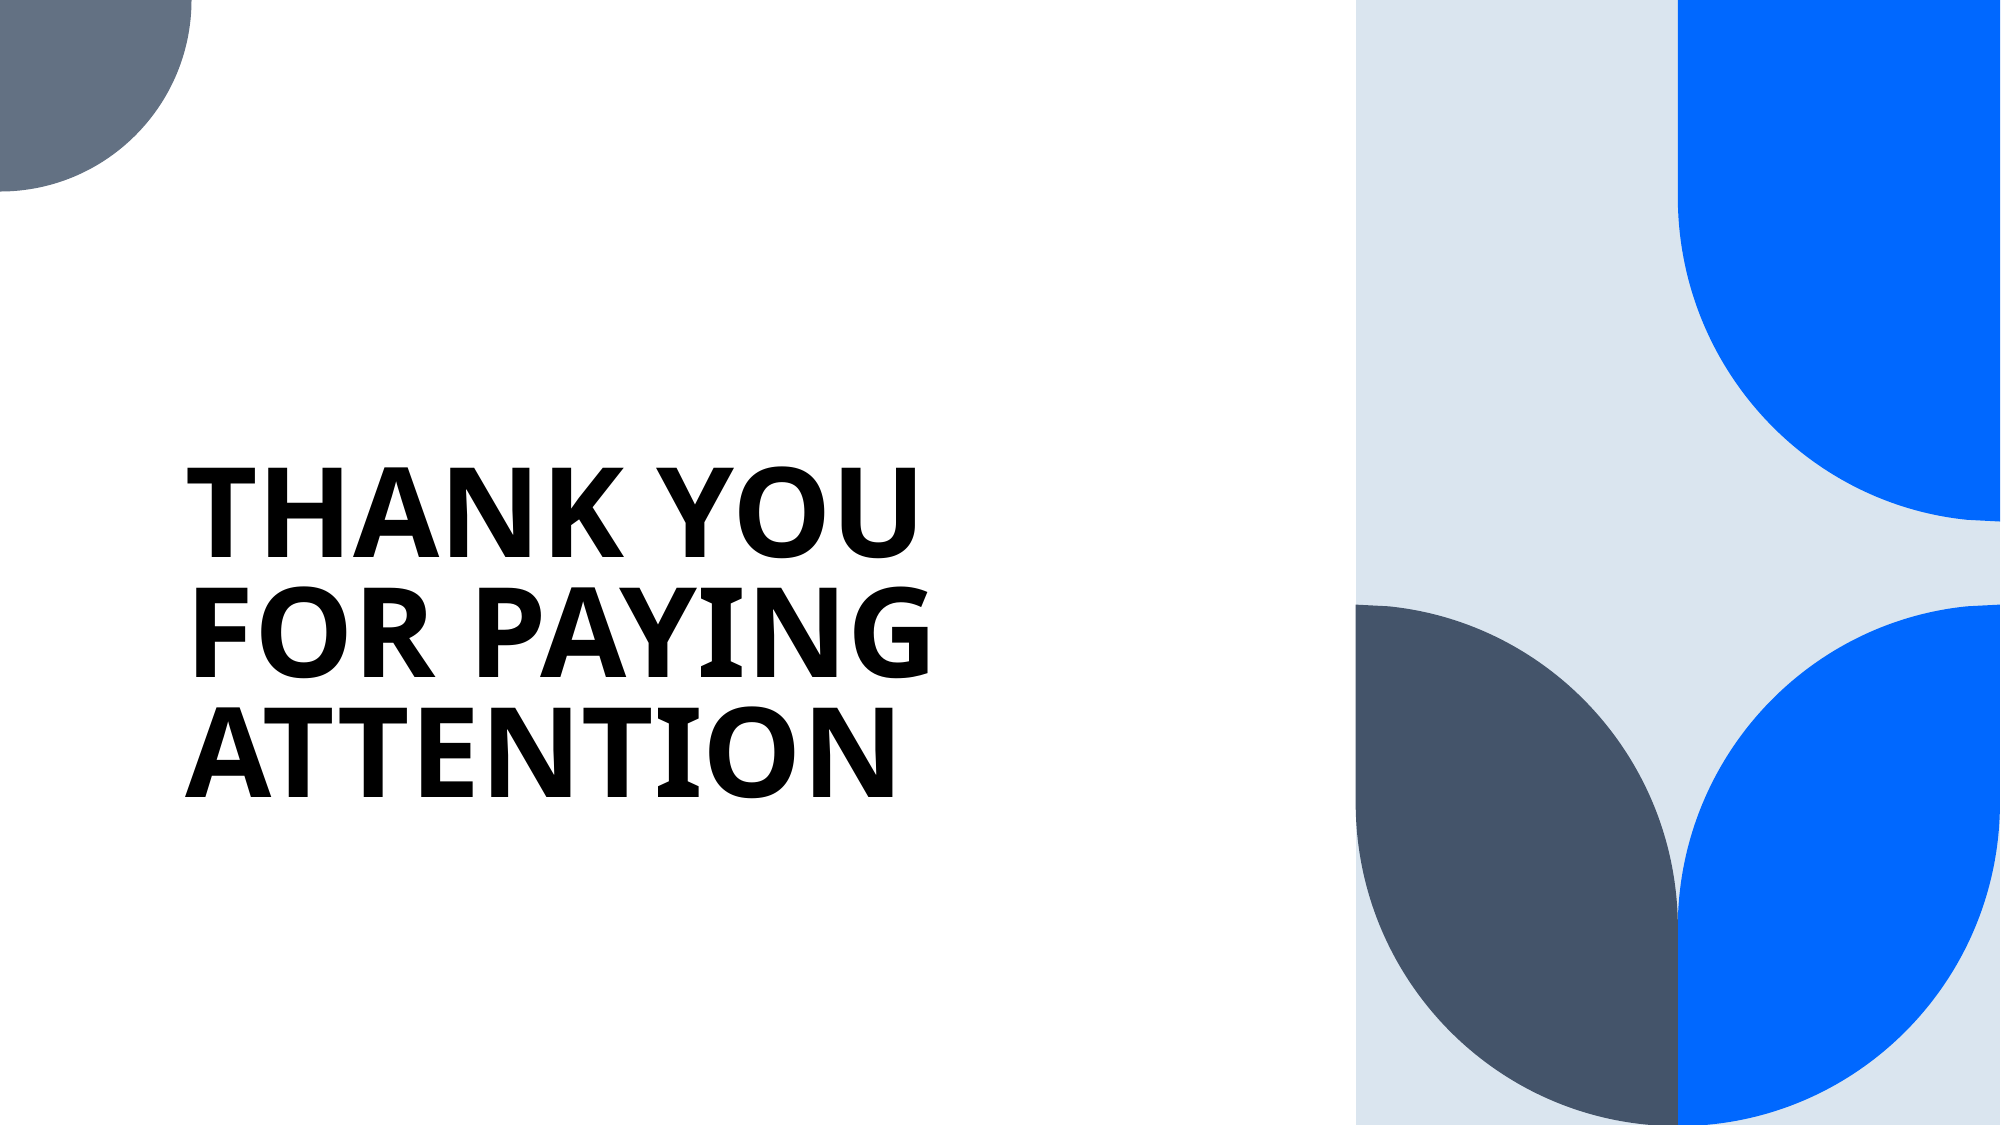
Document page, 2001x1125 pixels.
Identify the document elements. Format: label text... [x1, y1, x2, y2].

title THANK YOU FOR PAYING ATTENTION [170, 293, 1191, 830]
